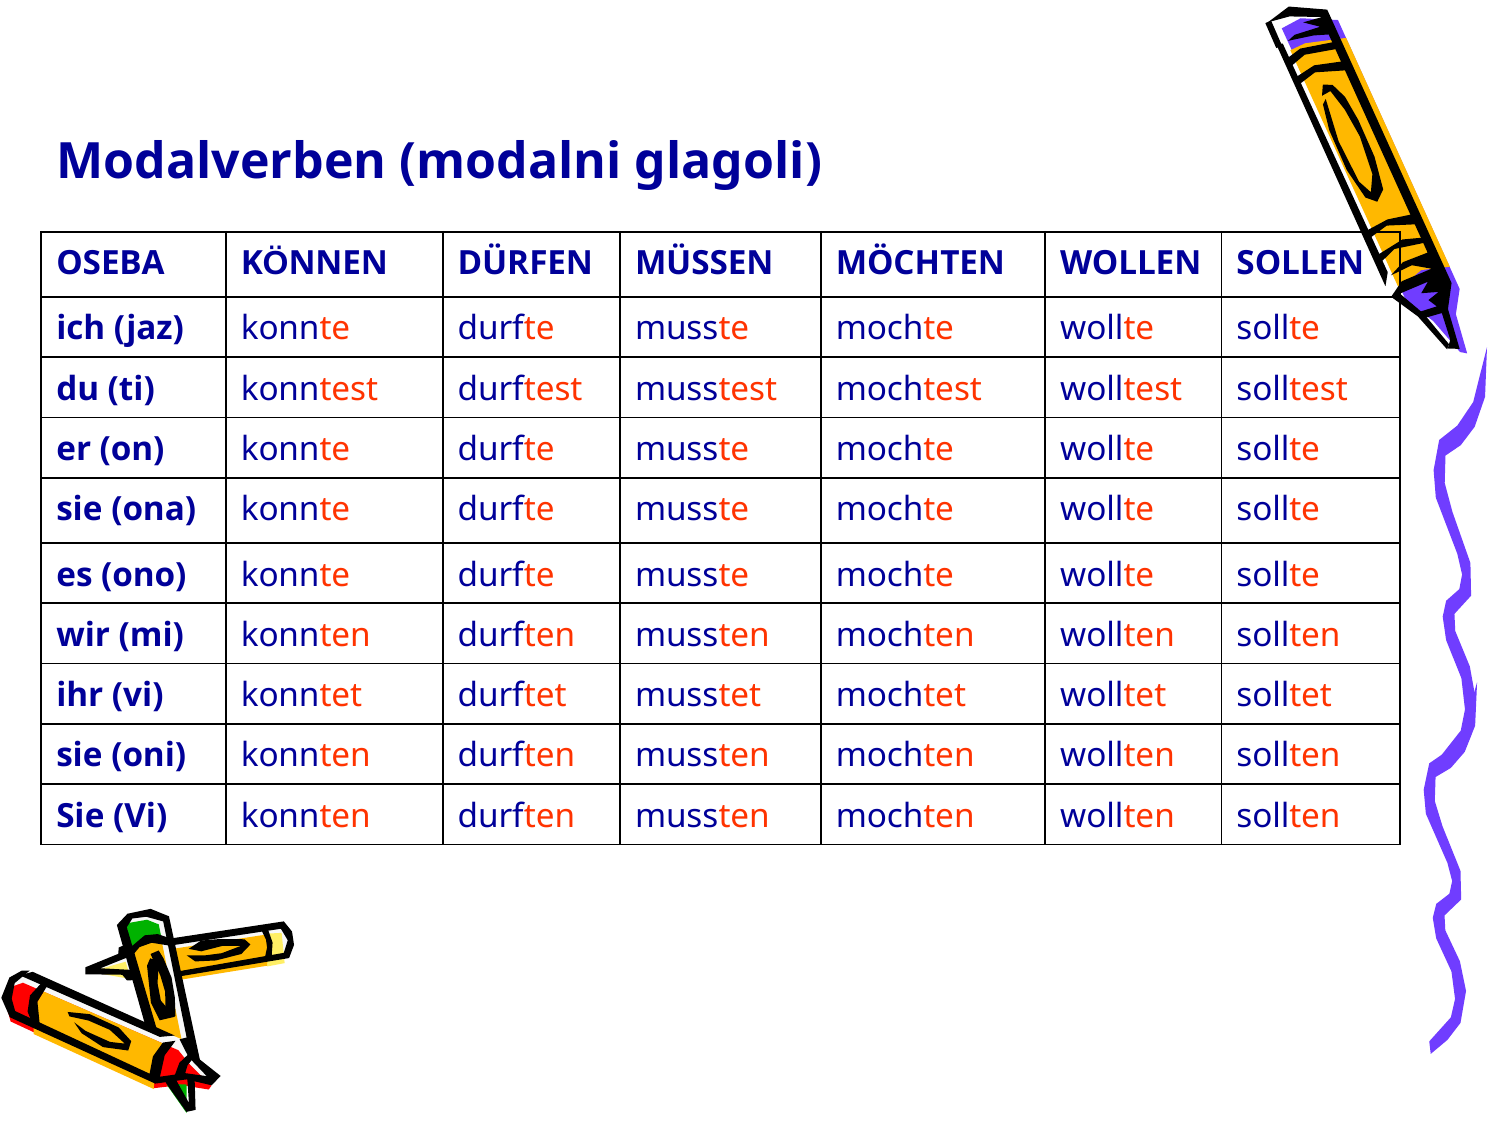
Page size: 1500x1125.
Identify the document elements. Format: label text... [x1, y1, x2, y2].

table_cell musste [621, 298, 820, 356]
table_cell mochtest [822, 358, 1044, 417]
table_cell durften [444, 604, 619, 663]
table_cell wolltest [1046, 358, 1221, 417]
table_cell mochten [822, 604, 1044, 663]
table_cell wollte [1046, 544, 1221, 602]
table_cell mussten [621, 785, 820, 844]
table_cell es (ono) [42, 544, 225, 602]
table_cell sie (ona) [42, 479, 225, 542]
table_cell durften [444, 725, 619, 783]
table_cell wollte [1046, 479, 1221, 542]
table_cell musstet [621, 664, 820, 723]
table_header DÜRFEN [444, 233, 619, 296]
table_cell konnten [227, 785, 442, 844]
table_cell sollte [1222, 479, 1399, 542]
table_cell wollte [1046, 298, 1221, 356]
table_cell sollten [1222, 725, 1399, 783]
table_cell konnten [227, 604, 442, 663]
table_cell konnte [227, 479, 442, 542]
table_cell mochten [822, 785, 1044, 844]
table_cell mochte [822, 298, 1044, 356]
table_cell sie (oni) [42, 725, 225, 783]
table_cell sollten [1222, 604, 1399, 663]
table_cell musste [621, 418, 820, 477]
table_cell wolltet [1046, 664, 1221, 723]
table_cell solltet [1222, 664, 1399, 723]
table_header MÖCHTEN [822, 233, 1044, 296]
table_cell konntet [227, 664, 442, 723]
table_cell sollte [1222, 298, 1399, 356]
table_cell mochte [822, 544, 1044, 602]
table_cell mochten [822, 725, 1044, 783]
table_cell durfte [444, 298, 619, 356]
table_cell mochtet [822, 664, 1044, 723]
table_cell durftet [444, 664, 619, 723]
table_cell wollten [1046, 725, 1221, 783]
table_cell konnte [227, 418, 442, 477]
table_cell musste [621, 479, 820, 542]
table_cell konnte [227, 544, 442, 602]
table_cell wollte [1046, 418, 1221, 477]
table_cell musstest [621, 358, 820, 417]
table_cell du (ti) [42, 358, 225, 417]
table_cell durftest [444, 358, 619, 417]
table_cell sollte [1222, 418, 1399, 477]
table_cell konntest [227, 358, 442, 417]
table_cell sollte [1222, 544, 1399, 602]
table_cell durfte [444, 479, 619, 542]
table_cell mochte [822, 479, 1044, 542]
table_cell wollten [1046, 604, 1221, 663]
table_cell musste [621, 544, 820, 602]
table_cell ich (jaz) [42, 298, 225, 356]
table_cell mussten [621, 604, 820, 663]
table_cell wollten [1046, 785, 1221, 844]
table_cell mochte [822, 418, 1044, 477]
table_cell durften [444, 785, 619, 844]
table_cell mussten [621, 725, 820, 783]
table_header MÜSSEN [621, 233, 820, 296]
table_header SOLLEN [1222, 233, 1399, 296]
table_cell solltest [1222, 358, 1399, 417]
table_header KÖNNEN [227, 233, 442, 296]
table_cell konnten [227, 725, 442, 783]
table_cell durfte [444, 544, 619, 602]
table_cell konnte [227, 298, 442, 356]
table_header WOLLEN [1046, 233, 1221, 296]
table_cell sollten [1222, 785, 1399, 844]
table_cell wir (mi) [42, 604, 225, 663]
table_cell Sie (Vi) [42, 785, 225, 844]
table_header OSEBA [42, 233, 225, 296]
table_cell durfte [444, 418, 619, 477]
table_cell ihr (vi) [42, 664, 225, 723]
title Modalverben (modalni glagoli) [41, 125, 1010, 197]
table_cell er (on) [42, 418, 225, 477]
